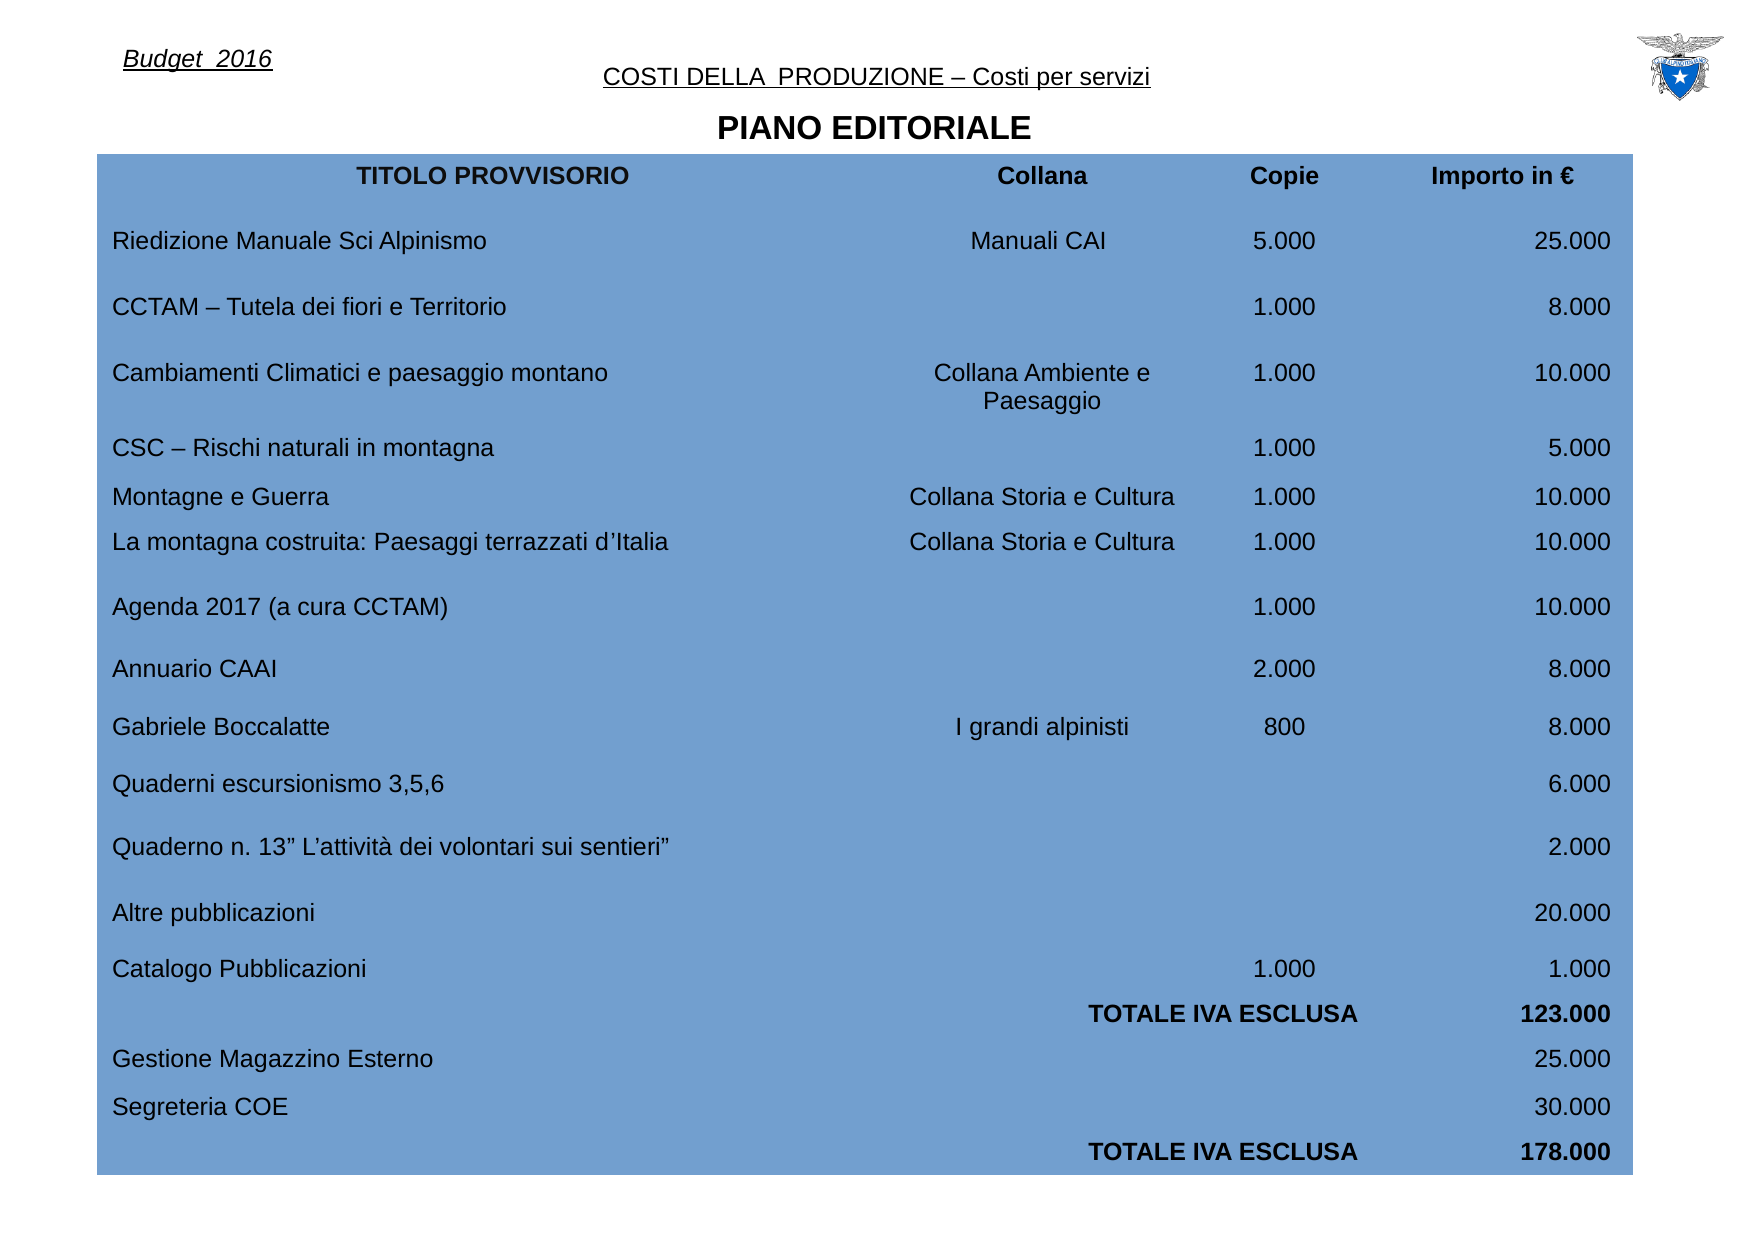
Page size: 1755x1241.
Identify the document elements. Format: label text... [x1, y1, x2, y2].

table_cell [889, 948, 1196, 992]
table_cell TOTALE IVA ESCLUSA [97, 1130, 1373, 1175]
table_cell Collana Ambiente e Paesaggio [889, 351, 1196, 426]
text_box COSTI DELLA PRODUZIONE – Costi per servizi [292, 53, 1462, 98]
table_header Importo in € [1373, 154, 1633, 220]
table_cell 6.000 [1373, 763, 1633, 826]
table_cell [889, 586, 1196, 647]
table_cell [610, 1085, 1122, 1130]
table_cell Riedizione Manuale Sci Alpinismo [97, 220, 889, 286]
table_cell 178.000 [1373, 1130, 1633, 1175]
text_box PIANO EDITORIALE [702, 106, 1047, 153]
table_cell CSC – Rischi naturali in montagna [97, 426, 889, 475]
table_cell [889, 891, 1196, 948]
table_cell Montagne e Guerra [97, 475, 889, 520]
table_cell 1.000 [1196, 948, 1373, 992]
table_cell [1196, 826, 1373, 891]
table_cell Quaderno n. 13” L’attività dei volontari sui sentieri” [97, 826, 889, 891]
table_cell 1.000 [1196, 426, 1373, 475]
table_cell [889, 426, 1196, 475]
table_cell Altre pubblicazioni [97, 891, 889, 948]
table_cell Collana Storia e Cultura [889, 475, 1196, 520]
table_cell Manuali CAI [889, 220, 1196, 286]
table_cell [1122, 1037, 1373, 1085]
table_cell CCTAM – Tutela dei fiori e Territorio [97, 286, 889, 351]
table_cell 1.000 [1196, 586, 1373, 647]
table_cell [1122, 1085, 1373, 1130]
table_cell [889, 286, 1196, 351]
table_header Collana [889, 154, 1196, 220]
text_box Budget 2016 [50, 35, 346, 82]
table_cell 8.000 [1373, 705, 1633, 763]
table_cell 10.000 [1373, 351, 1633, 426]
table_header TITOLO PROVVISORIO [97, 154, 889, 220]
table_cell Catalogo Pubblicazioni [97, 948, 889, 992]
picture [1633, 29, 1728, 108]
table_cell La montagna costruita: Paesaggi terrazzati d’Italia [97, 520, 889, 586]
table_cell Annuario CAAI [97, 647, 889, 705]
table_cell [1196, 763, 1373, 826]
table_cell [1196, 891, 1373, 948]
table_cell Quaderni escursionismo 3,5,6 [97, 763, 889, 826]
table_cell [889, 763, 1196, 826]
table_cell 123.000 [1373, 992, 1633, 1037]
table_cell Gestione Magazzino Esterno [97, 1037, 610, 1085]
table_cell 1.000 [1196, 475, 1373, 520]
table_cell 2.000 [1373, 826, 1633, 891]
table_cell 1.000 [1196, 520, 1373, 586]
table_cell 8.000 [1373, 647, 1633, 705]
table_cell Cambiamenti Climatici e paesaggio montano [97, 351, 889, 426]
table_cell 8.000 [1373, 286, 1633, 351]
table_cell 10.000 [1373, 586, 1633, 647]
table_cell 800 [1196, 705, 1373, 763]
table_cell TOTALE IVA ESCLUSA [97, 992, 1373, 1037]
table_cell Collana Storia e Cultura [889, 520, 1196, 586]
table_cell 1.000 [1196, 351, 1373, 426]
table_cell [610, 1037, 1122, 1085]
table_cell 2.000 [1196, 647, 1373, 705]
table_cell Segreteria COE [97, 1085, 610, 1130]
table_cell [889, 647, 1196, 705]
table_cell 30.000 [1373, 1085, 1633, 1130]
table_header Copie [1196, 154, 1373, 220]
table_cell 25.000 [1373, 220, 1633, 286]
table_cell 1.000 [1196, 286, 1373, 351]
table_cell 10.000 [1373, 520, 1633, 586]
table_cell 5.000 [1373, 426, 1633, 475]
table_cell Agenda 2017 (a cura CCTAM) [97, 586, 889, 647]
table_cell 5.000 [1196, 220, 1373, 286]
table_cell 10.000 [1373, 475, 1633, 520]
table_cell I grandi alpinisti [889, 705, 1196, 763]
table_cell Gabriele Boccalatte [97, 705, 889, 763]
table_cell 20.000 [1373, 891, 1633, 948]
table_cell 1.000 [1373, 948, 1633, 992]
table_cell 25.000 [1373, 1037, 1633, 1085]
table_cell [889, 826, 1196, 891]
